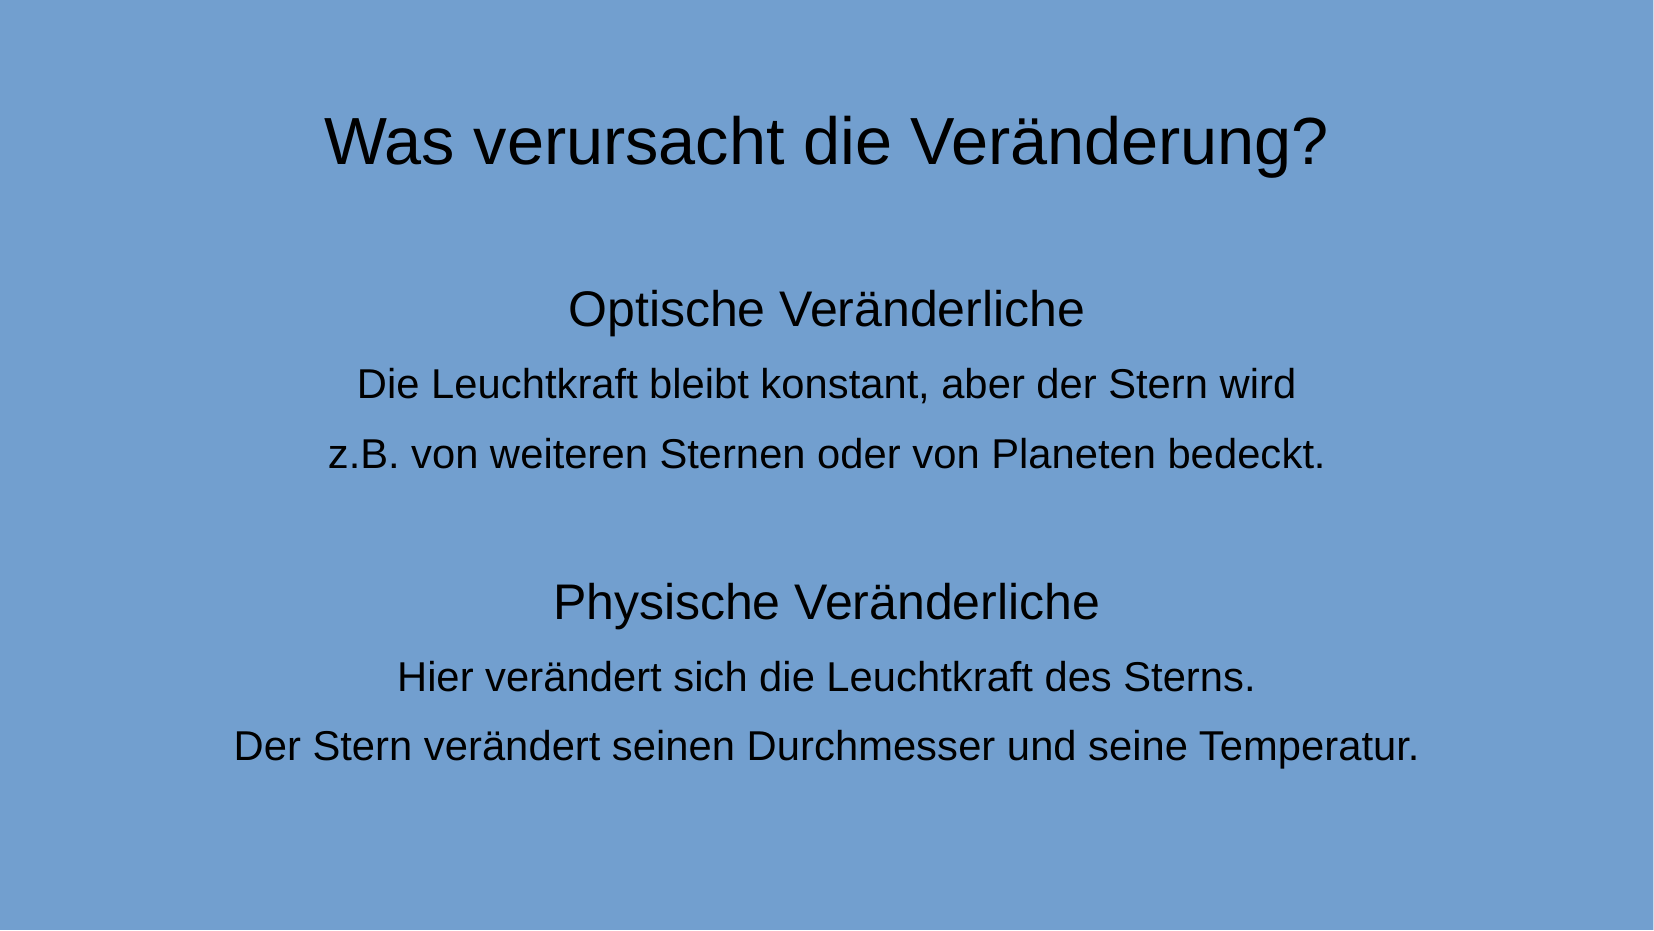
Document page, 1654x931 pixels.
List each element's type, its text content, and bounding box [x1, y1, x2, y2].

text_box Was verursacht die Veränderung? Optische Veränderliche Die Leuchtkraft bleibt konstant, aber der Stern wird z.B. von weiteren Sternen oder von Planeten bedeckt. Physische Veränderliche Hier verändert sich die Leuchtkraft des Sterns. Der Stern verändert seinen Durchmesser und seine Temperatur. [29, 29, 1625, 931]
